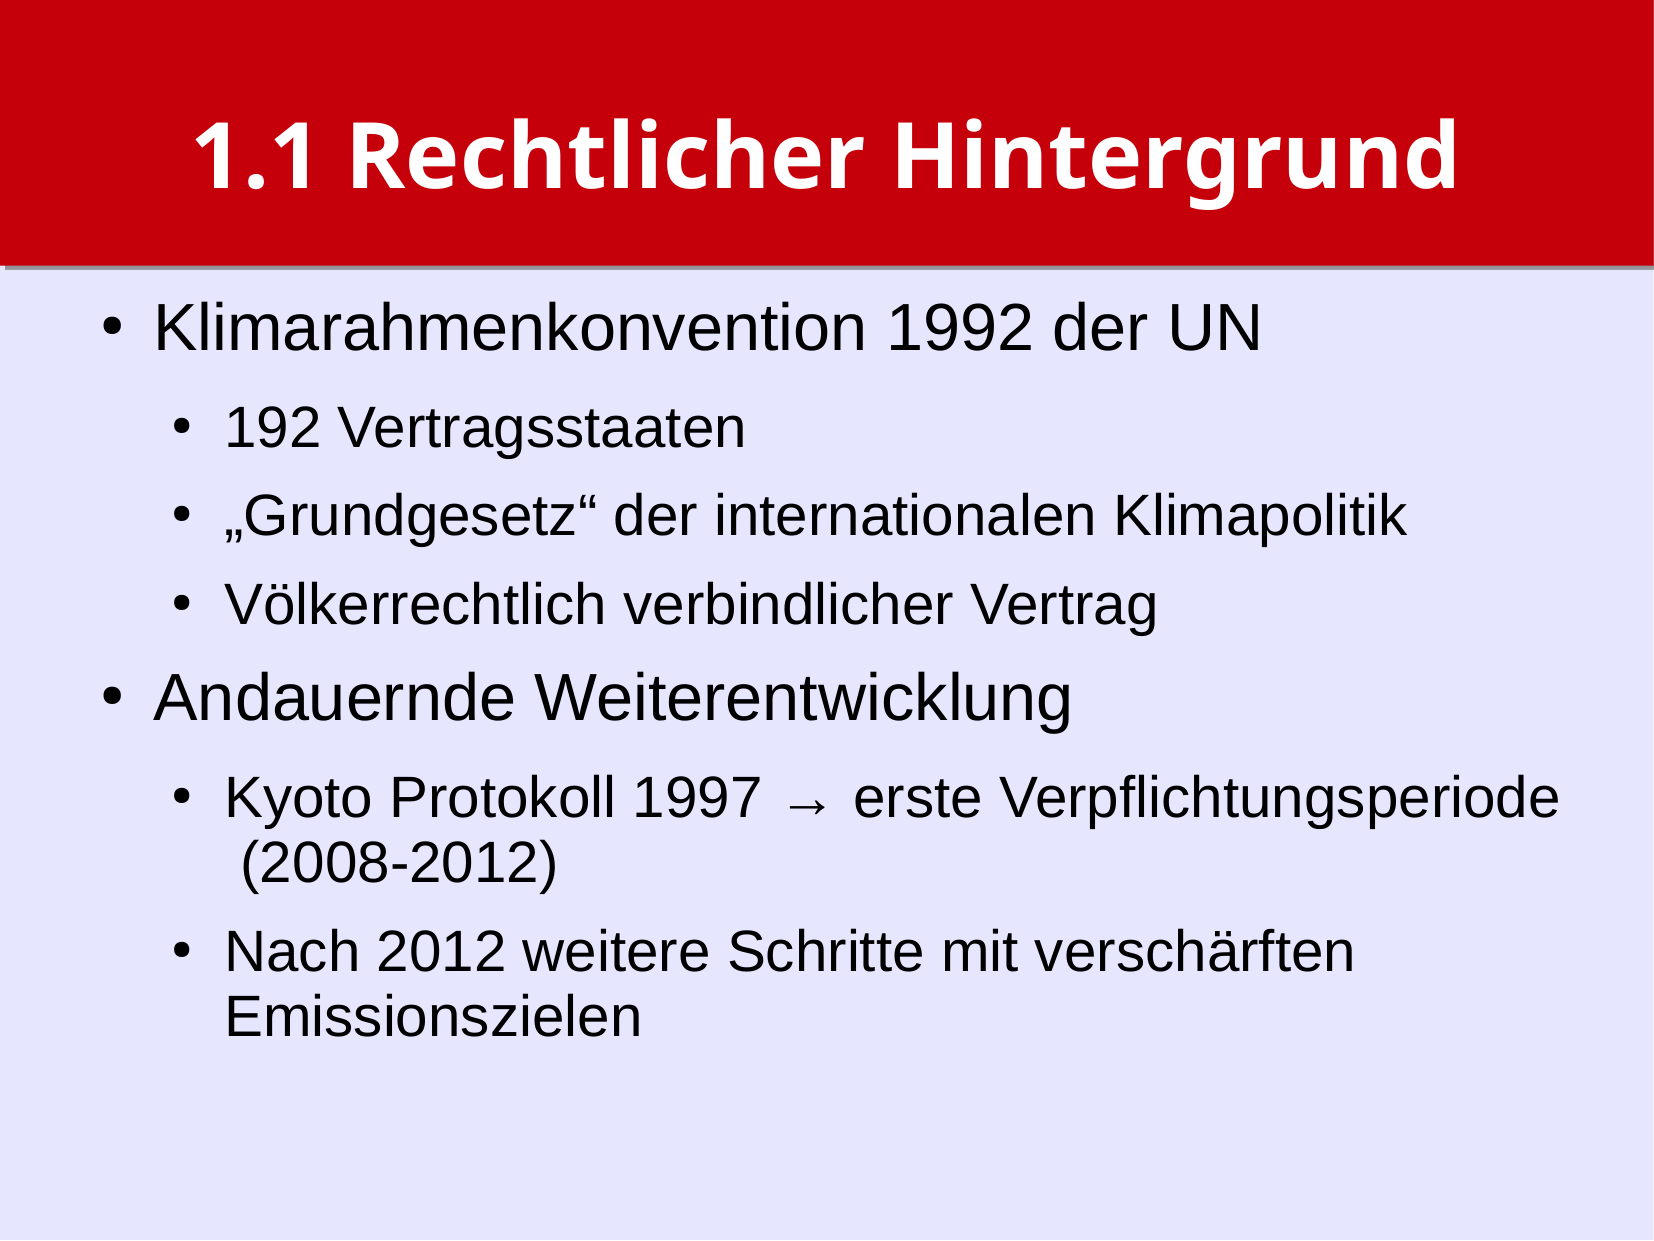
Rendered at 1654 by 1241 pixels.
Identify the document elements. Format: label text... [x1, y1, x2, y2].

title 1.1 Rechtlicher Hintergrund [82, 56, 1571, 250]
list Klimarahmenkonvention 1992 der UN 192 Vertragsstaaten „Grundgesetz“ der internationalen Klimapolitik Völkerrechtlich verbindlicher Vertrag Andauernde Weiterentwicklung Kyoto Protokoll 1997 → erste Verpflichtungsperiode (2008-2012) Nach 2012 weitere Schritte mit verschärften Emissionszielen [82, 290, 1571, 1109]
